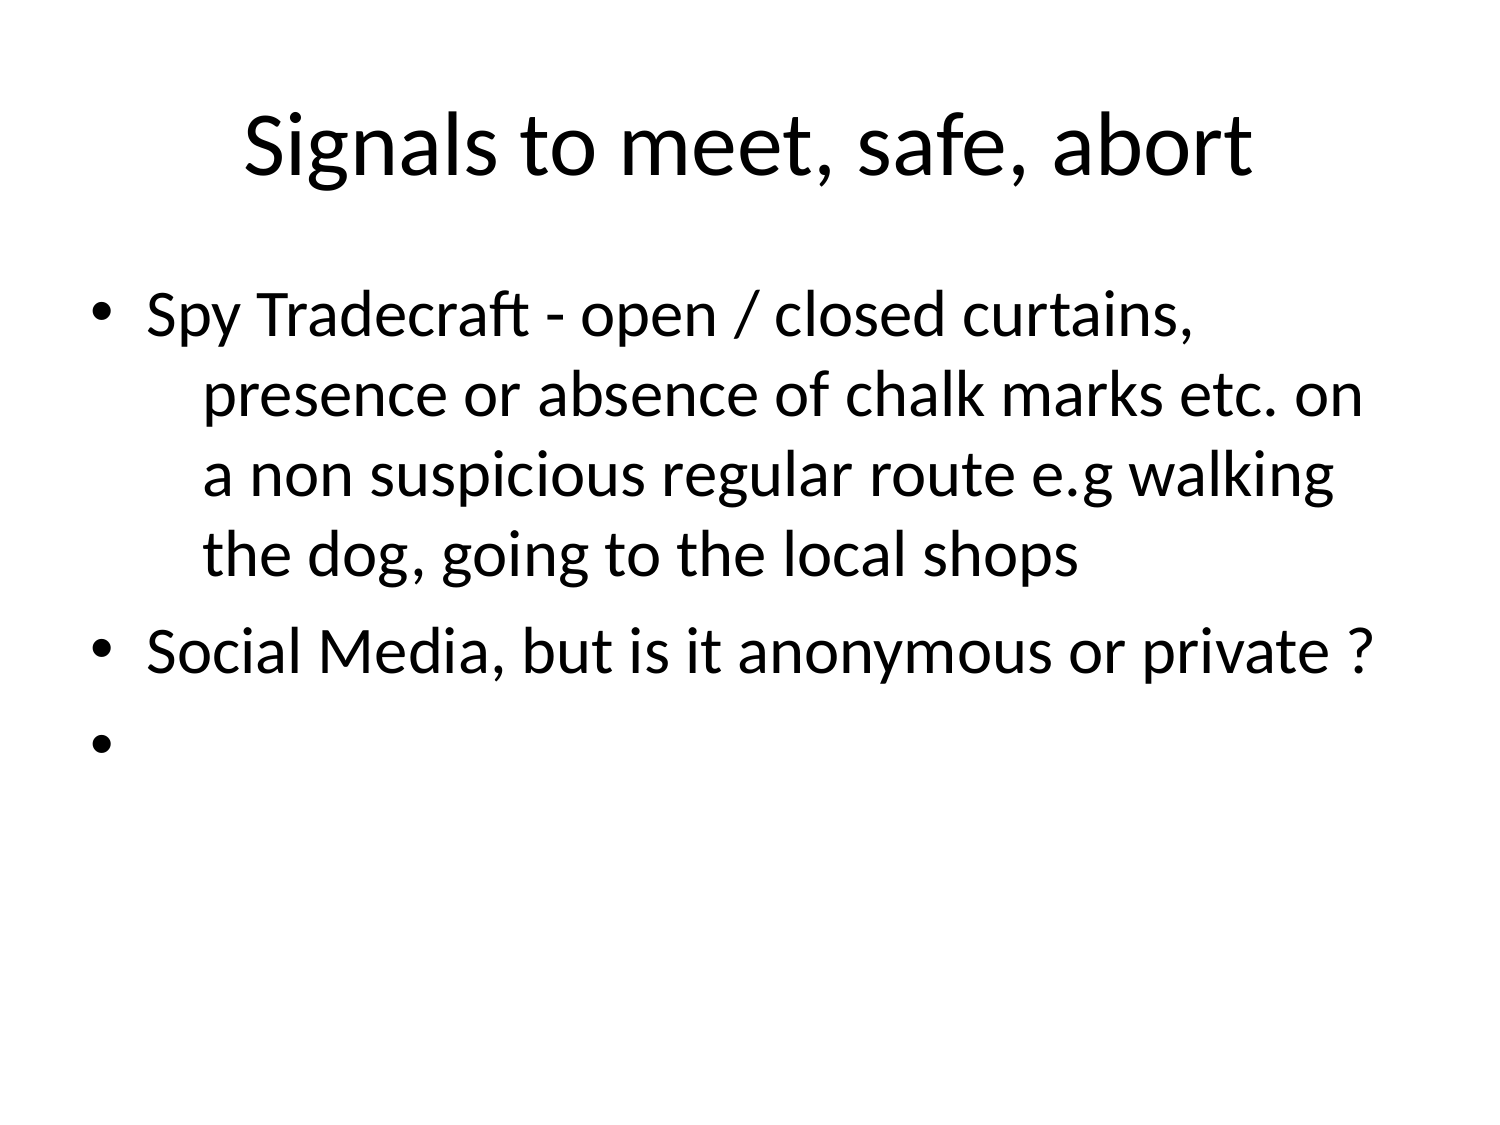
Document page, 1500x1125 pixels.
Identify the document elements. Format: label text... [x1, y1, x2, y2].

list Spy Tradecraft - open / closed curtains, presence or absence of chalk marks etc. on a non suspicious regular route e.g walking the dog, going to the local shops Social Media, but is it anonymous or private ? [75, 262, 1426, 1005]
title Signals to meet, safe, abort [75, 45, 1426, 233]
